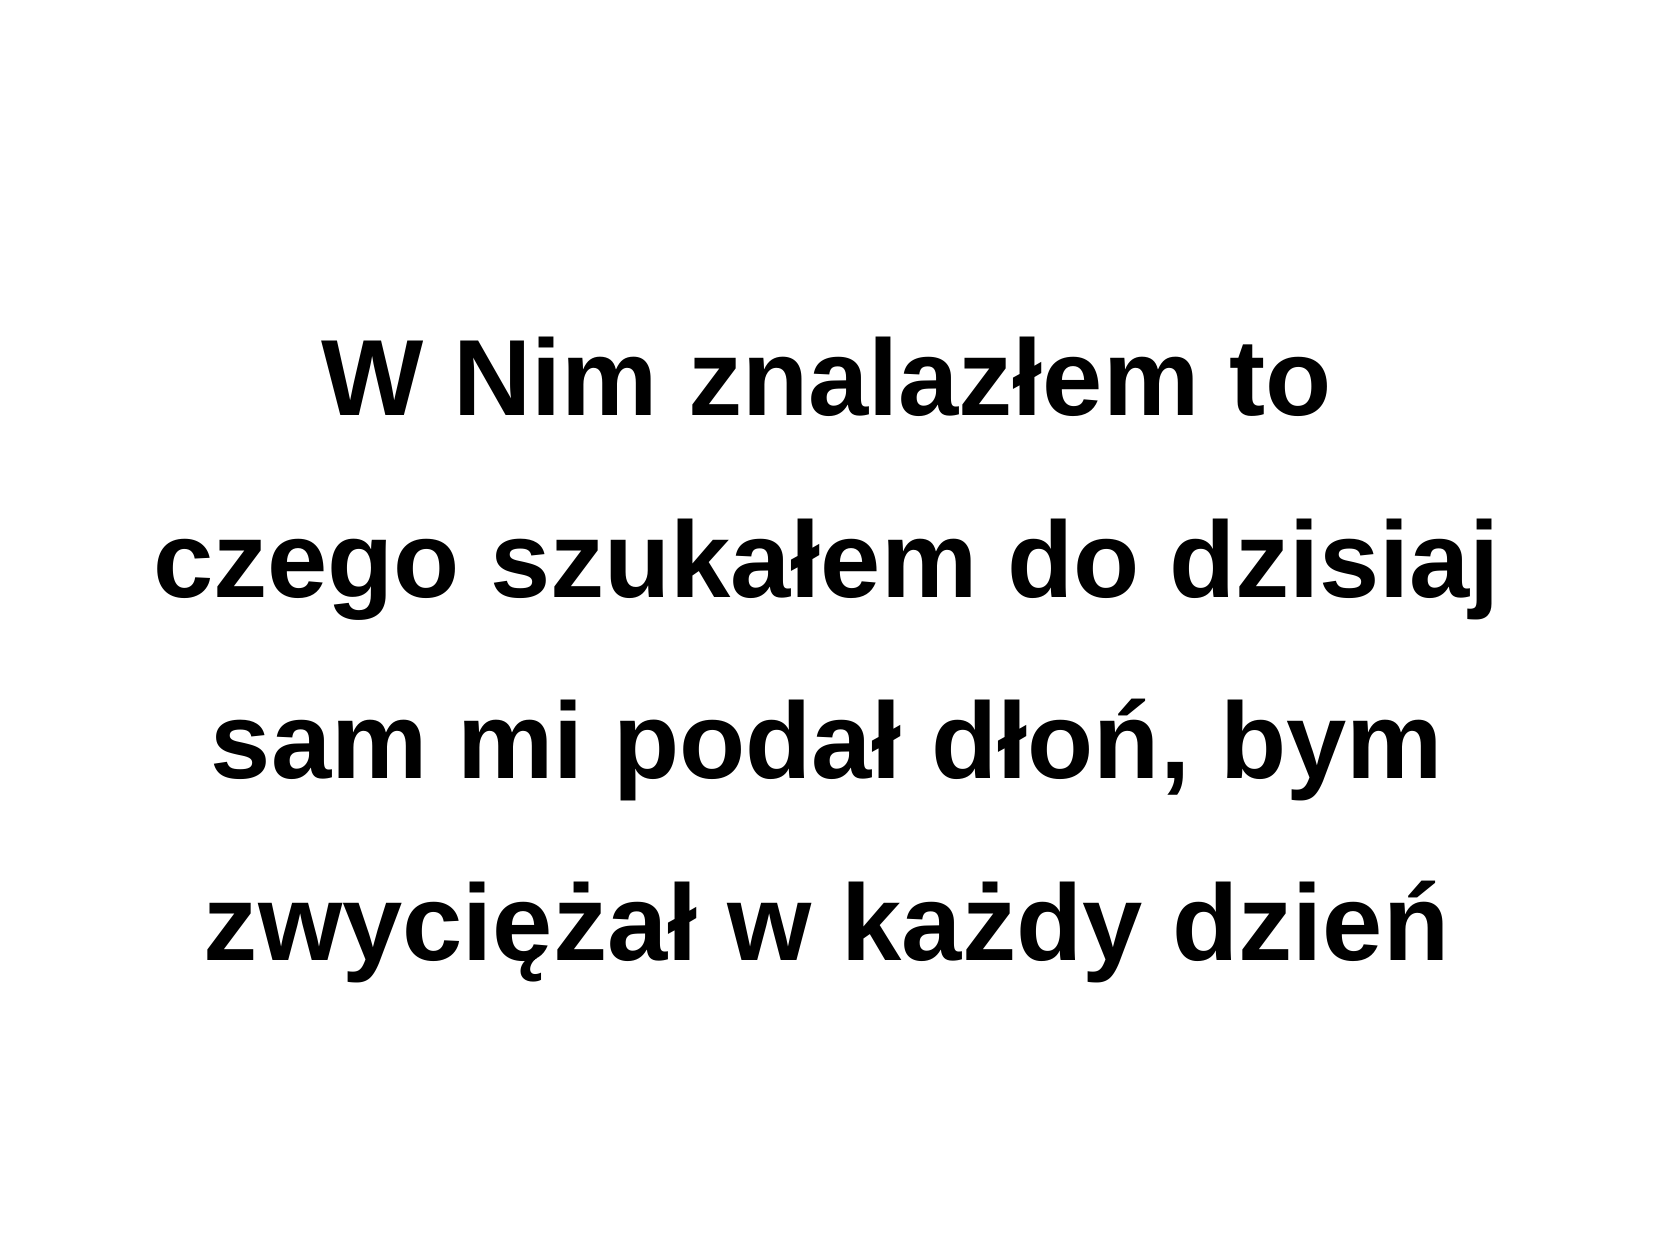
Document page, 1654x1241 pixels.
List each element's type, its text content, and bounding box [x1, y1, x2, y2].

subtitle W Nim znalazłem to czego szukałem do dzisiaj sam mi podał dłoń, bym zwyciężał w każdy dzień [0, 0, 1654, 1241]
